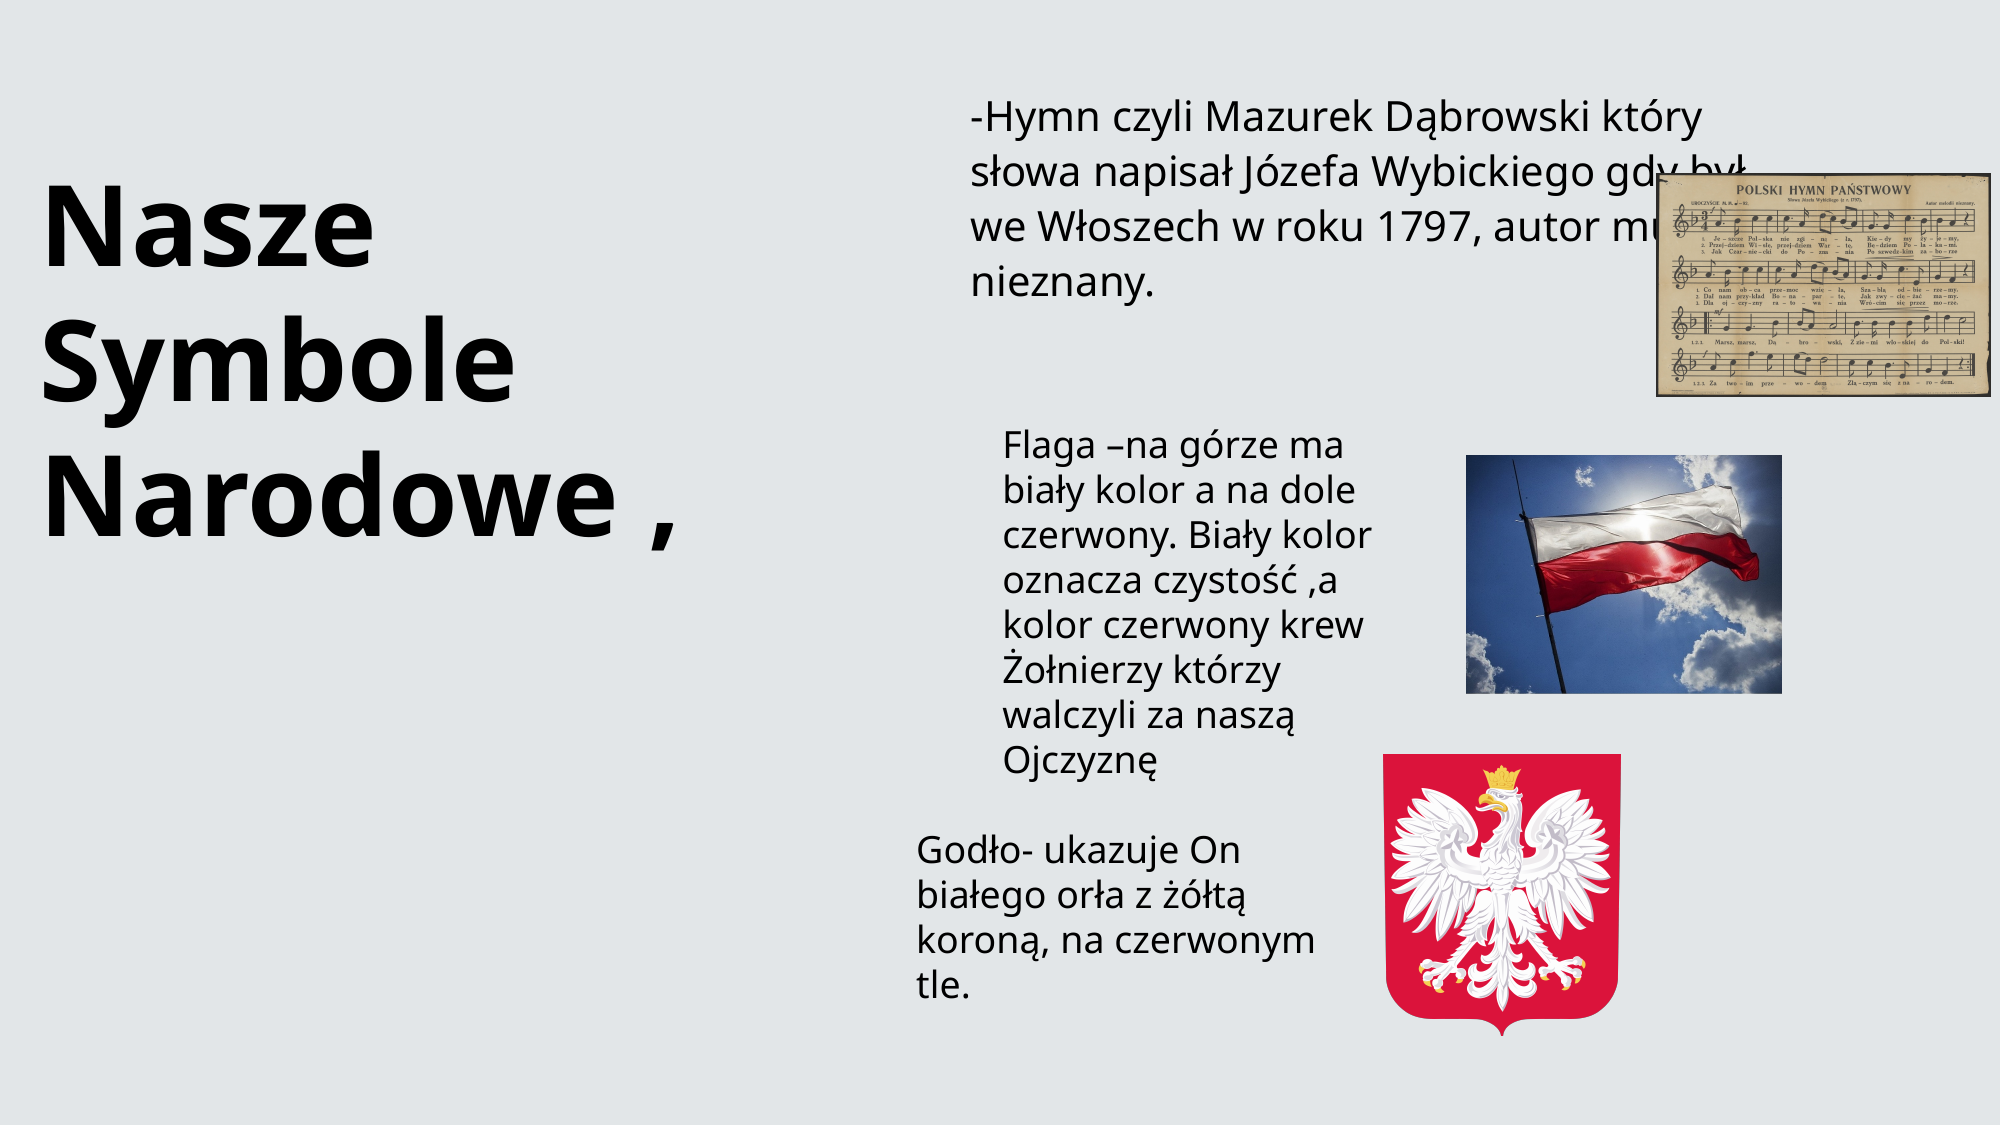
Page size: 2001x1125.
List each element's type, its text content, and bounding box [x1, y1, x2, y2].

title Nasze Symbole Narodowe , [25, 146, 849, 946]
picture [1656, 173, 1991, 397]
text_box Flaga –na górze ma biały kolor a na dole czerwony. Biały kolor oznacza czystość ,a kolor czerwony krew Żołnierzy którzy walczyli za naszą Ojczyznę [987, 413, 1438, 747]
list -Hymn czyli Mazurek Dąbrowski który słowa napisał Józefa Wybickiego gdy był we Włoszech w roku 1797, autor muzyki nieznany. [955, 76, 1780, 876]
picture [1383, 754, 1621, 1036]
picture [1466, 455, 1782, 694]
text_box Godło- ukazuje On białego orła z żółtą koroną, na czerwonym tle. [901, 818, 1383, 971]
